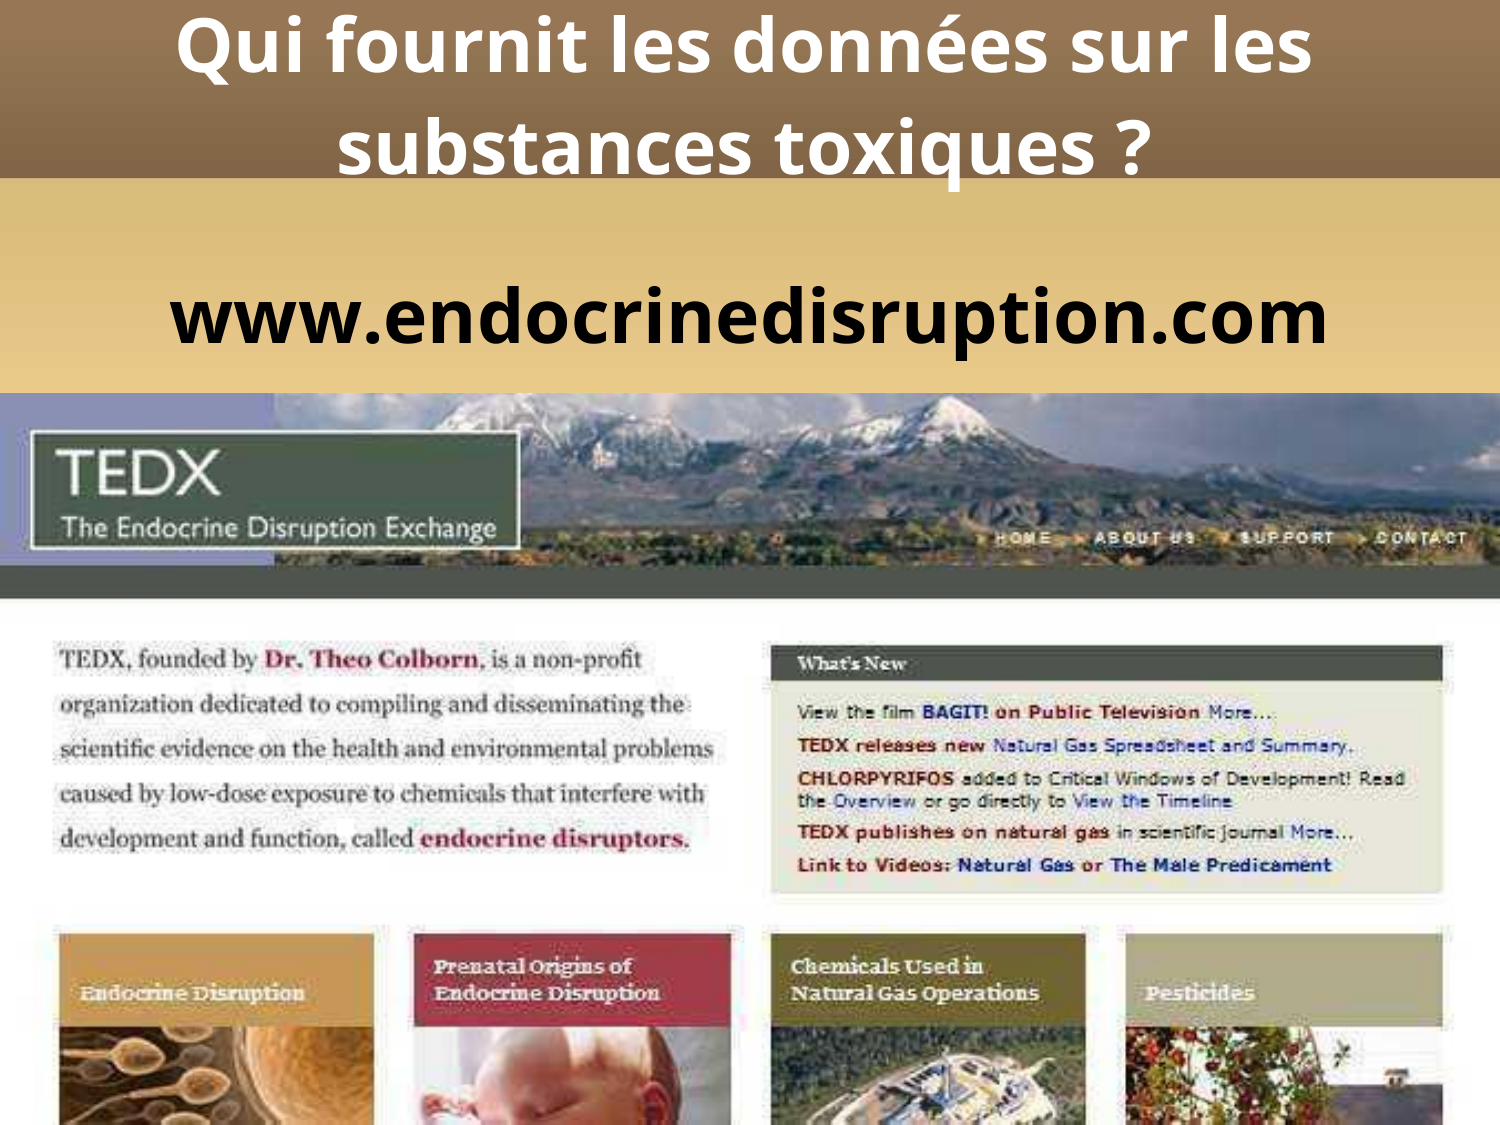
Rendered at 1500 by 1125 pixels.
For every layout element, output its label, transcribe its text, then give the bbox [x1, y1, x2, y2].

picture [0, 0, 1500, 1125]
title Qui fournit les données sur les substances toxiques ? [69, 0, 1420, 210]
list www.endocrinedisruption.com [74, 263, 1425, 393]
